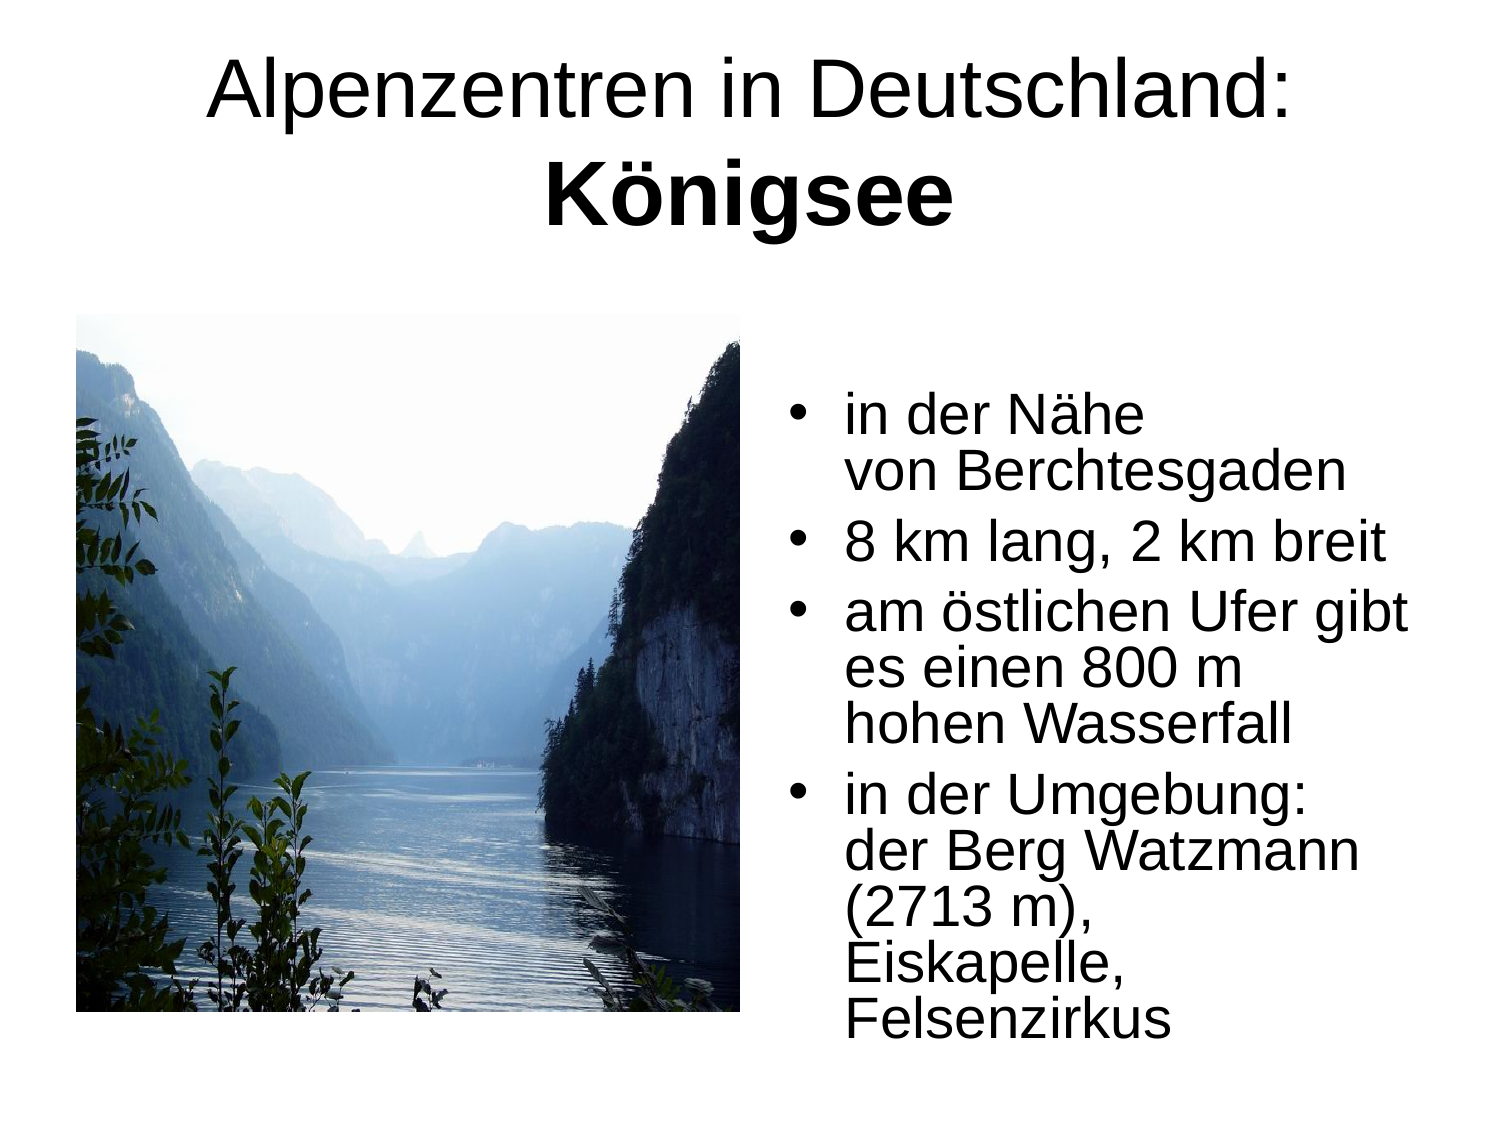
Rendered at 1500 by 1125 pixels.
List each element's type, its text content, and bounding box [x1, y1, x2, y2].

list in der Nähe von Berchtesgaden 8 km lang, 2 km breit am östlichen Ufer gibt es einen 800 m hohen Wasserfall in der Umgebung: der Berg Watzmann (2713 m), Eiskapelle, Felsenzirkus [773, 382, 1437, 1125]
title Alpenzentren in Deutschland: Königsee [75, 26, 1426, 252]
text_box [76, 314, 740, 1012]
